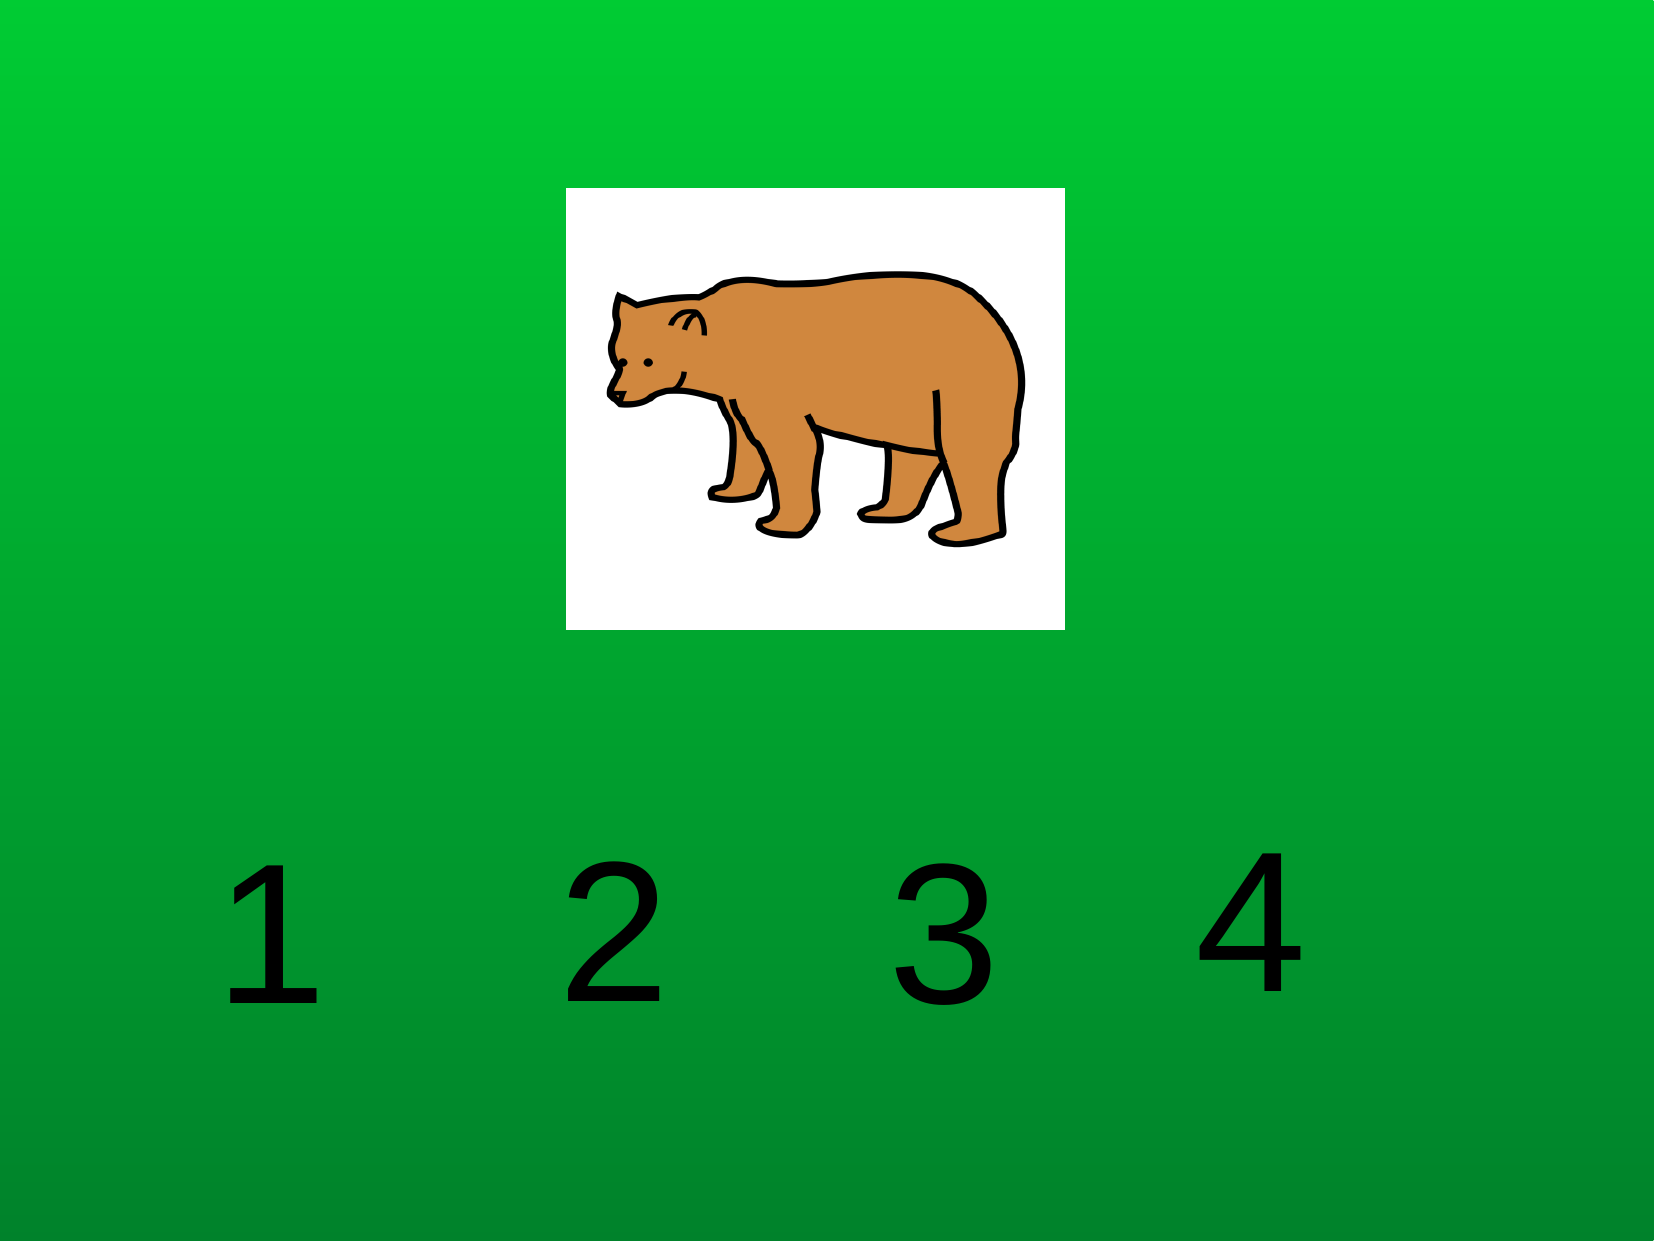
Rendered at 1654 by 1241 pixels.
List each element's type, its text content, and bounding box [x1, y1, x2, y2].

text_box 1 [200, 814, 438, 1054]
text_box 3 [874, 814, 1111, 1054]
text_box 4 [1181, 803, 1418, 1042]
text_box 2 [543, 812, 780, 1052]
picture [566, 188, 1065, 630]
